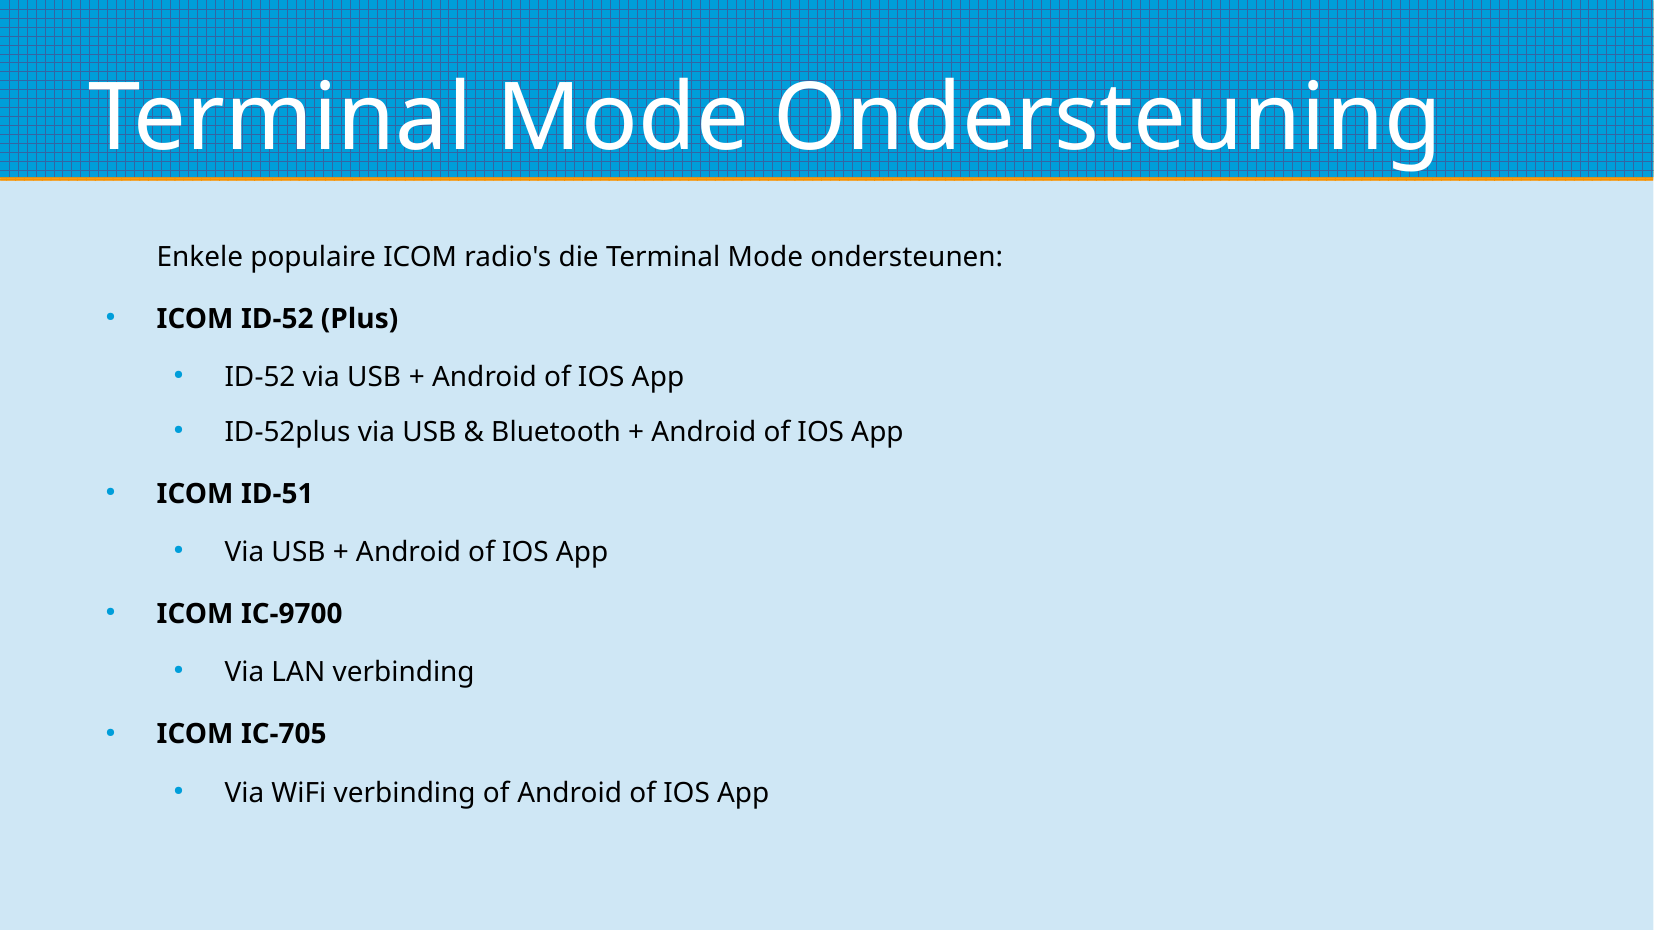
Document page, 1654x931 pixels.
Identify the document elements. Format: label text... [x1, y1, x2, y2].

title Terminal Mode Ondersteuning [88, 14, 1565, 178]
list Enkele populaire ICOM radio's die Terminal Mode ondersteunen: ICOM ID-52 (Plus) ID-52 via USB + Android of IOS App ID-52plus via USB & Bluetooth + Android of IOS App ICOM ID-51 Via USB + Android of IOS App ICOM IC-9700 Via LAN verbinding ICOM IC-705 Via WiFi verbinding of Android of IOS App [88, 236, 1565, 813]
